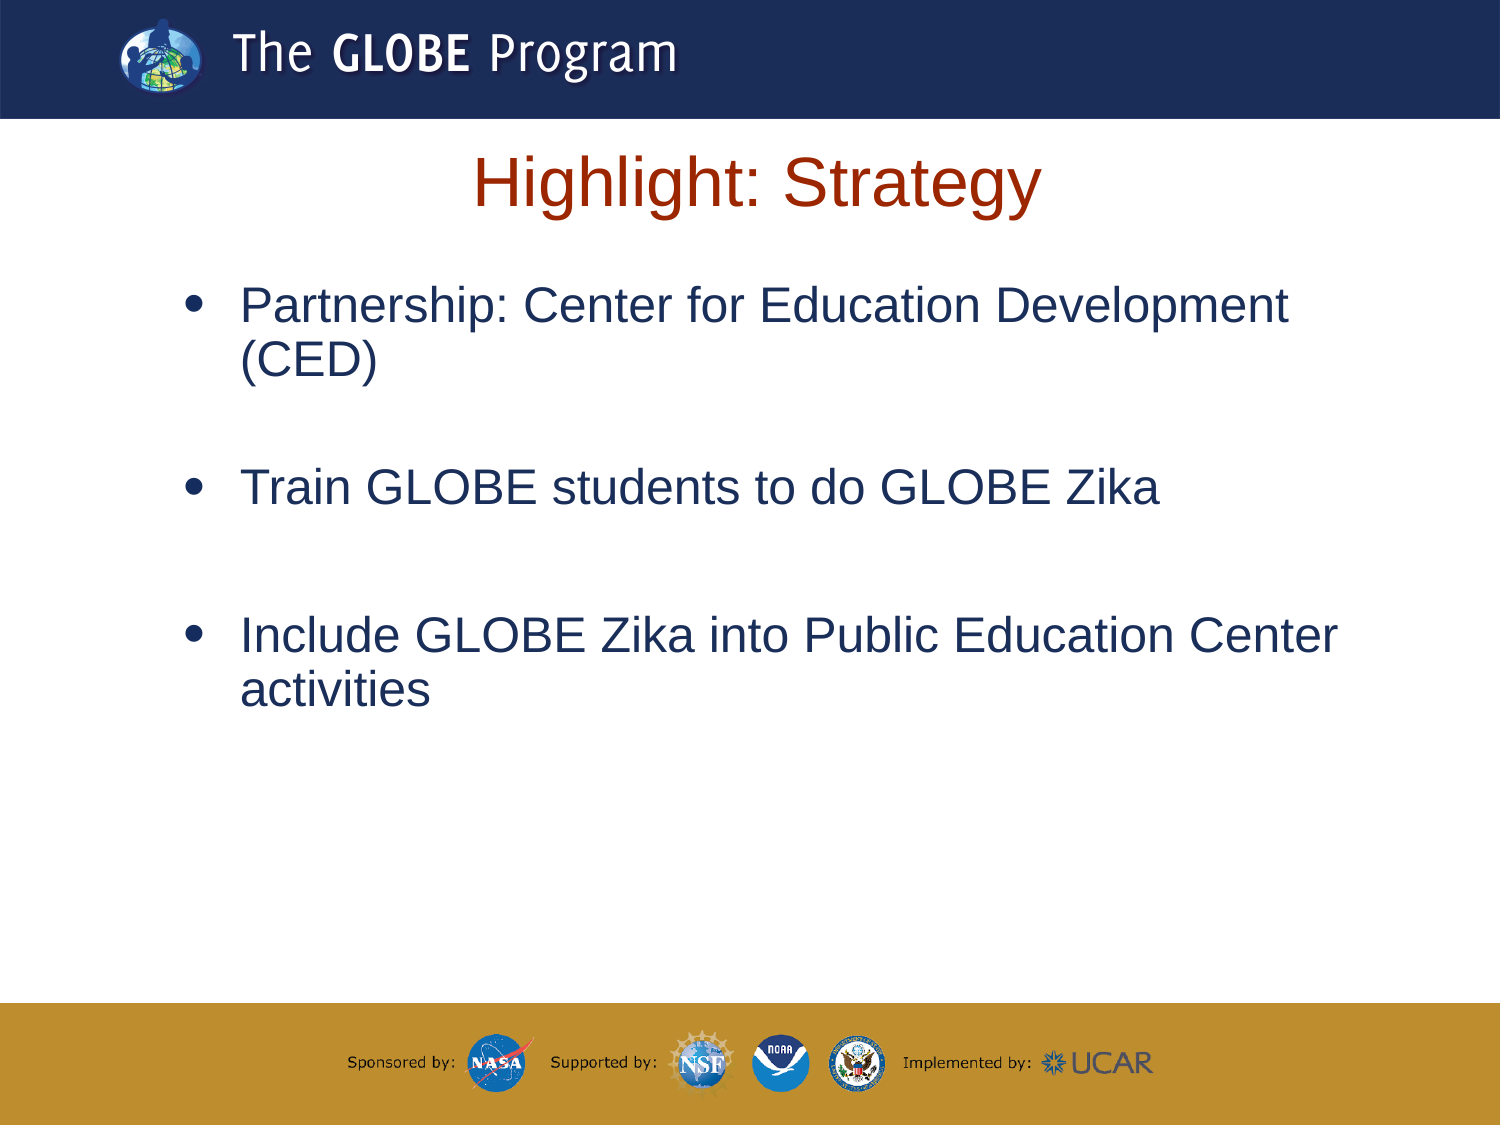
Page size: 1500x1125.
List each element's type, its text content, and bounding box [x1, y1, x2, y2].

title Highlight: Strategy [83, 138, 1433, 230]
list Partnership: Center for Education Development (CED) Train GLOBE students to do GLOBE Zika Include GLOBE Zika into Public Education Center activities [83, 271, 1433, 916]
picture [0, 1003, 1500, 1125]
picture [0, 0, 1500, 119]
